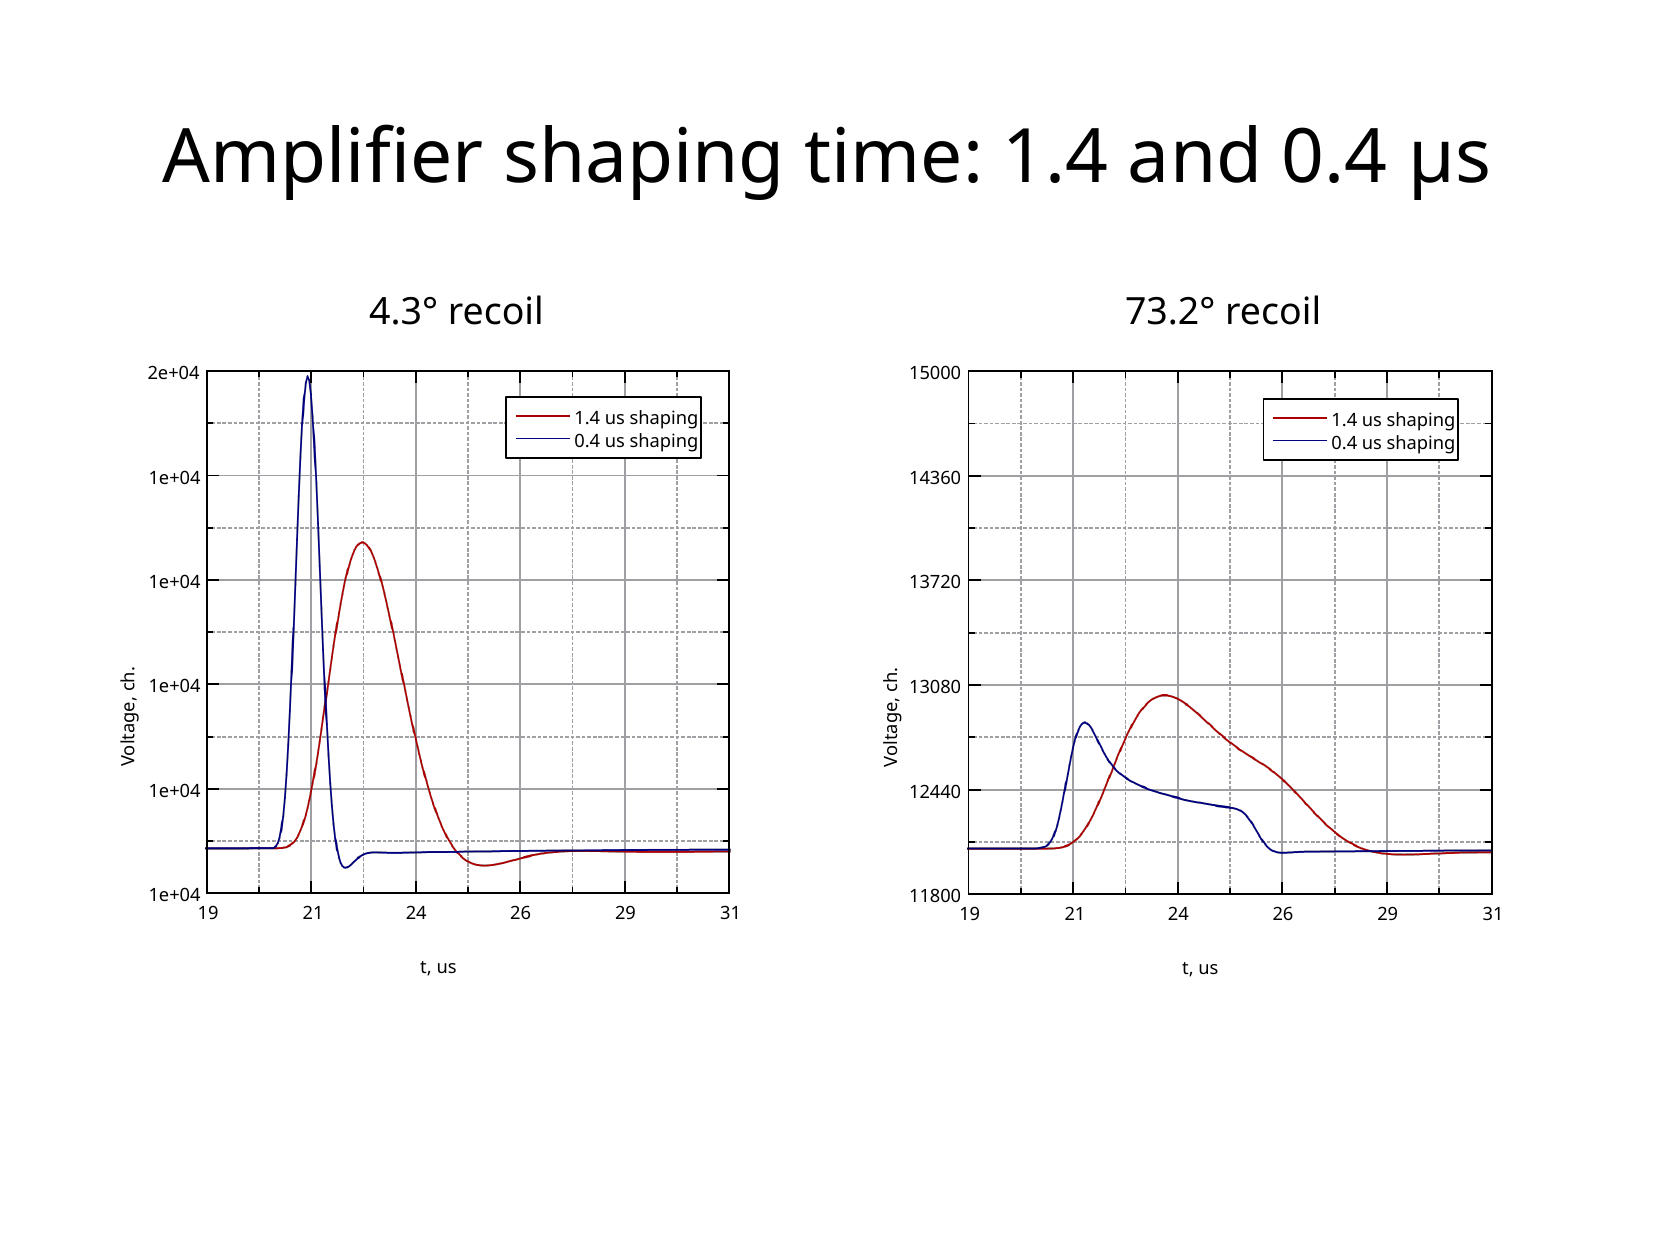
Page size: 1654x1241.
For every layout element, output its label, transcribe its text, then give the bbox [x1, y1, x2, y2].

picture [845, 291, 1572, 1009]
text_box 4.3° recoil [354, 277, 564, 338]
title Amplifier shaping time: 1.4 and 0.4 μs [82, 49, 1571, 257]
text_box 73.2° recoil [1110, 277, 1341, 338]
picture [82, 291, 809, 1009]
